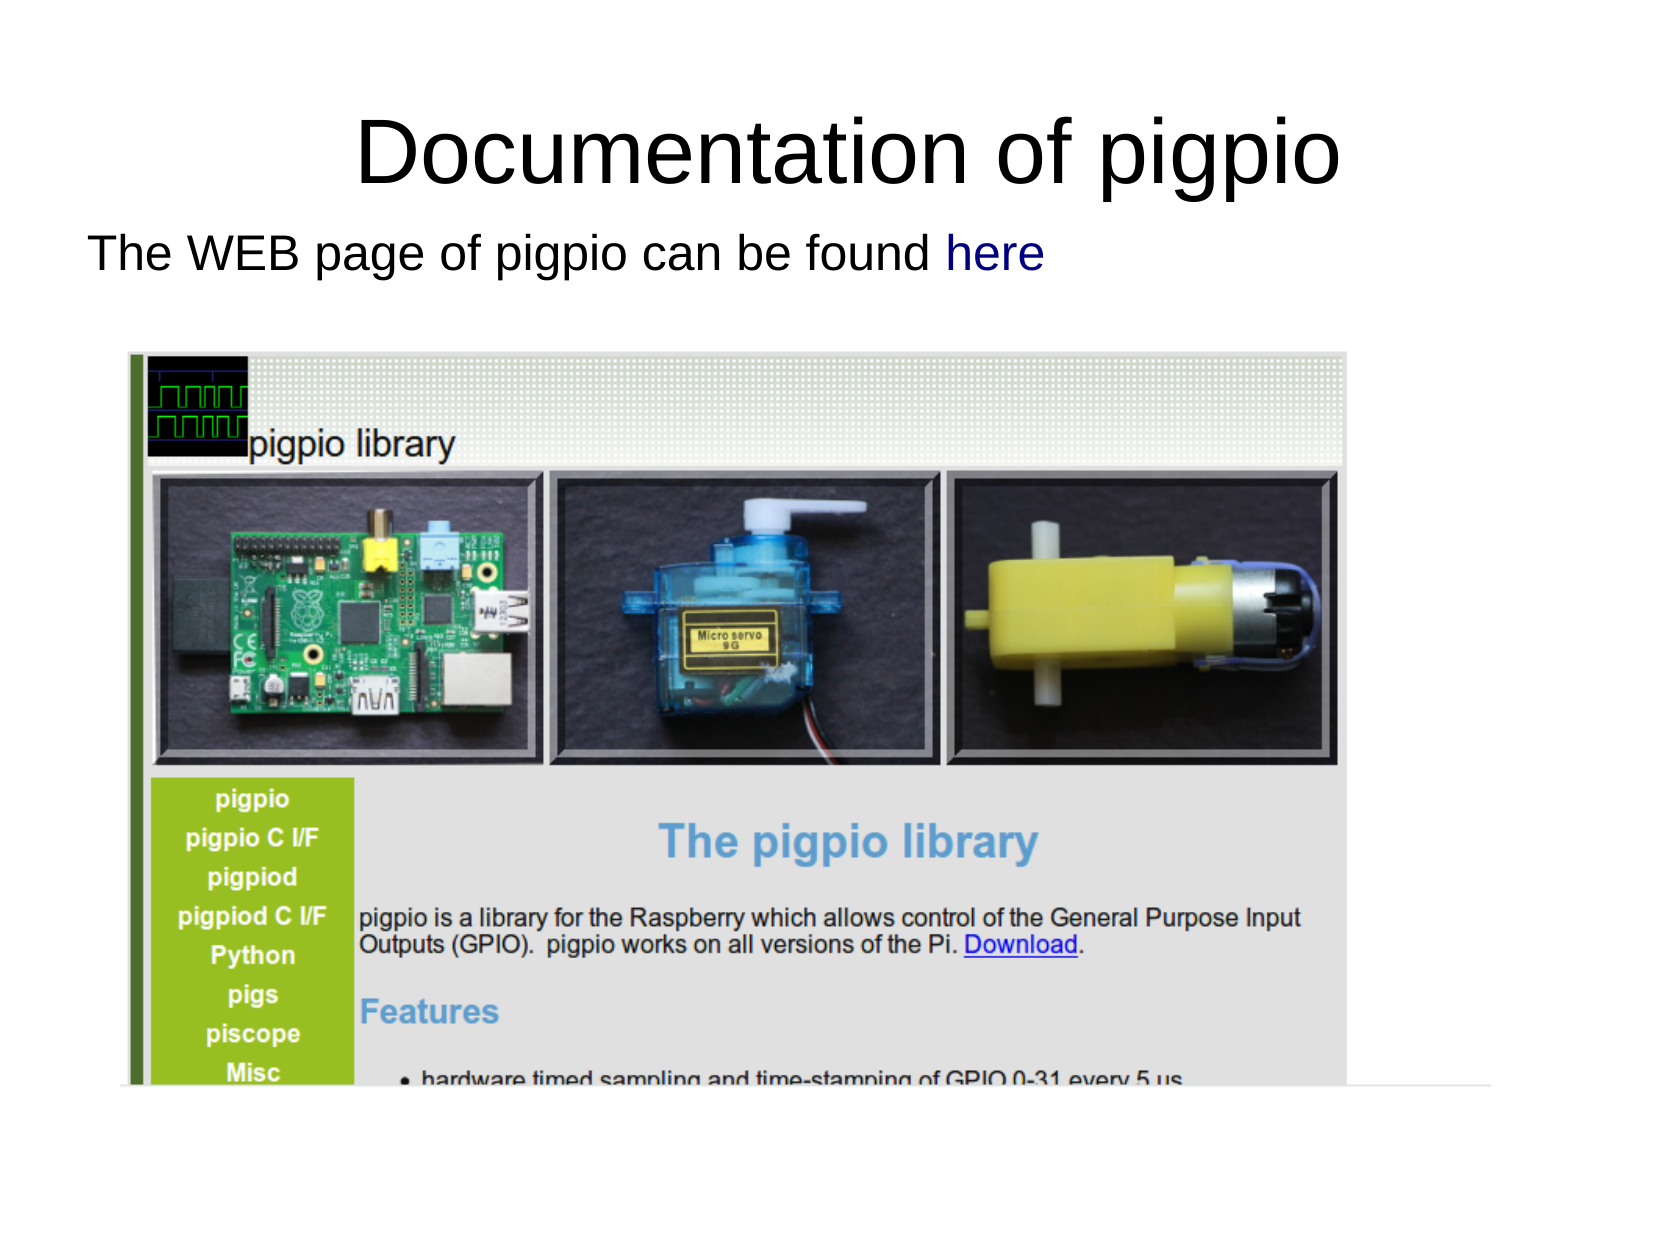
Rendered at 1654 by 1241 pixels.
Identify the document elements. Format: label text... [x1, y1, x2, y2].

title Documentation of pigpio [105, 47, 1594, 256]
picture [120, 344, 1491, 1088]
list The WEB page of pigpio can be found here [86, 225, 1576, 295]
